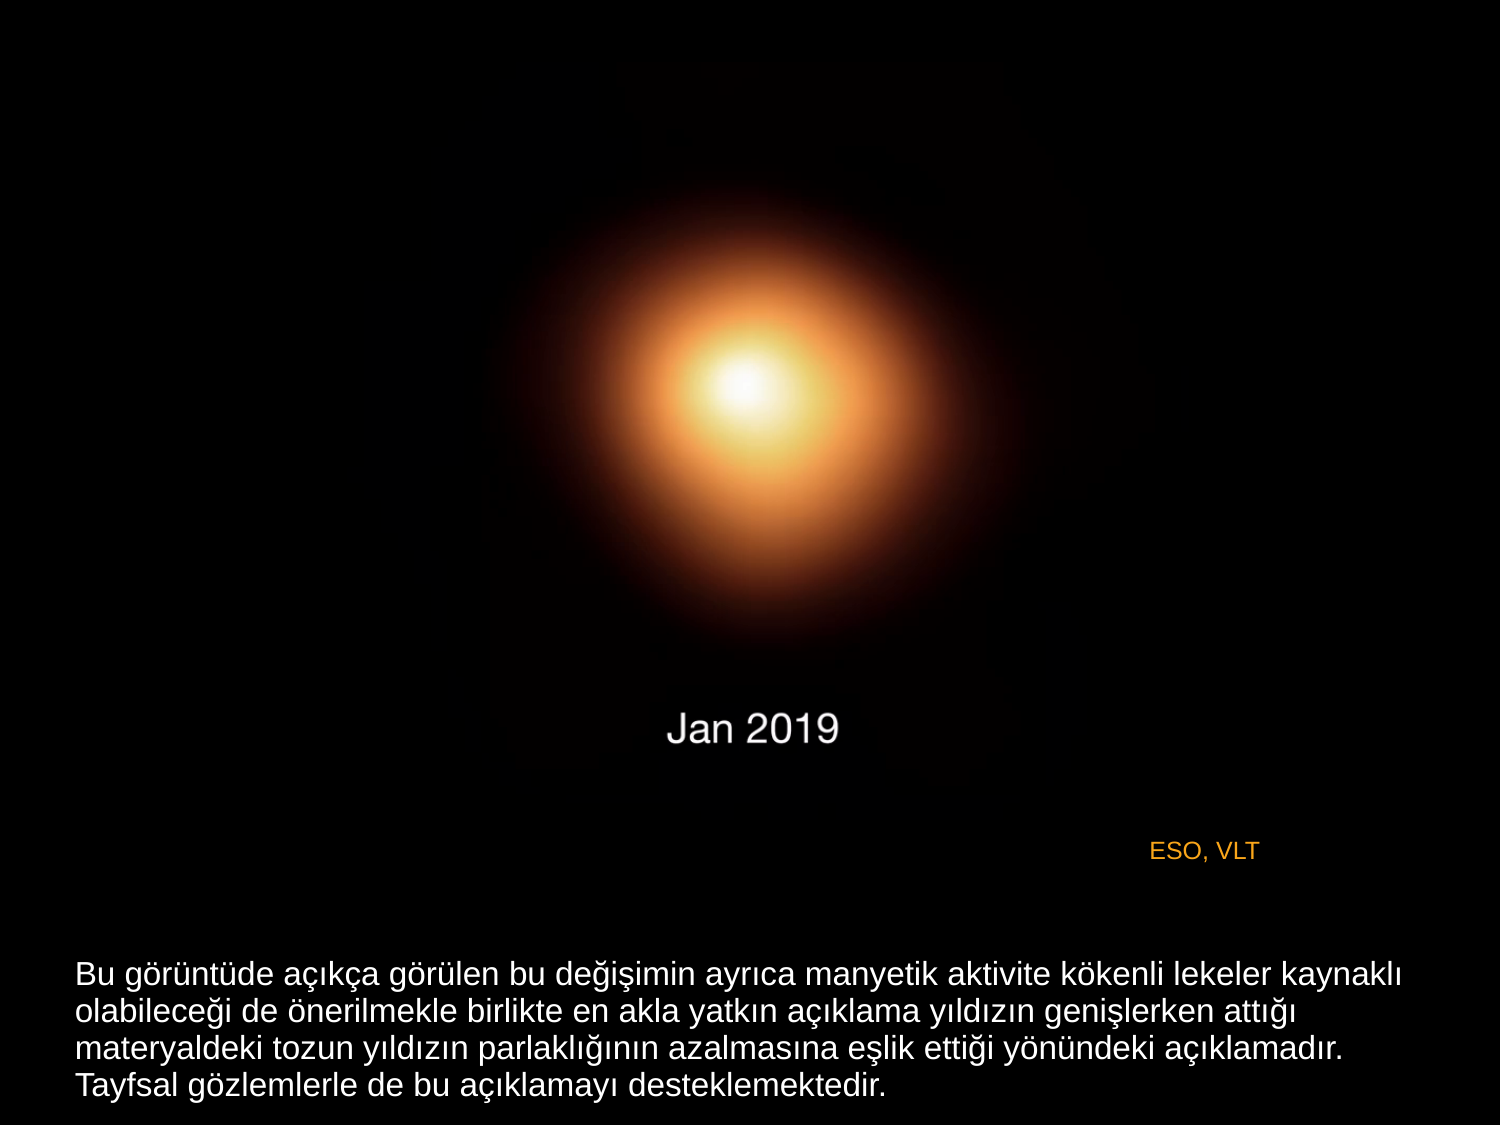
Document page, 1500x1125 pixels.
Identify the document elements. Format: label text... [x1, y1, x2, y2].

text_box [76, 61, 1426, 821]
text_box Bu görüntüde açıkça görülen bu değişimin ayrıca manyetik aktivite kökenli lekeler kaynaklı olabileceği de önerilmekle birlikte en akla yatkın açıklama yıldızın genişlerken attığı materyaldeki tozun yıldızın parlaklığının azalmasına eşlik ettiği yönündeki açıklamadır. Tayfsal gözlemlerle de bu açıklamayı desteklemektedir. [60, 948, 1456, 1112]
text_box ESO, VLT [915, 829, 1276, 872]
